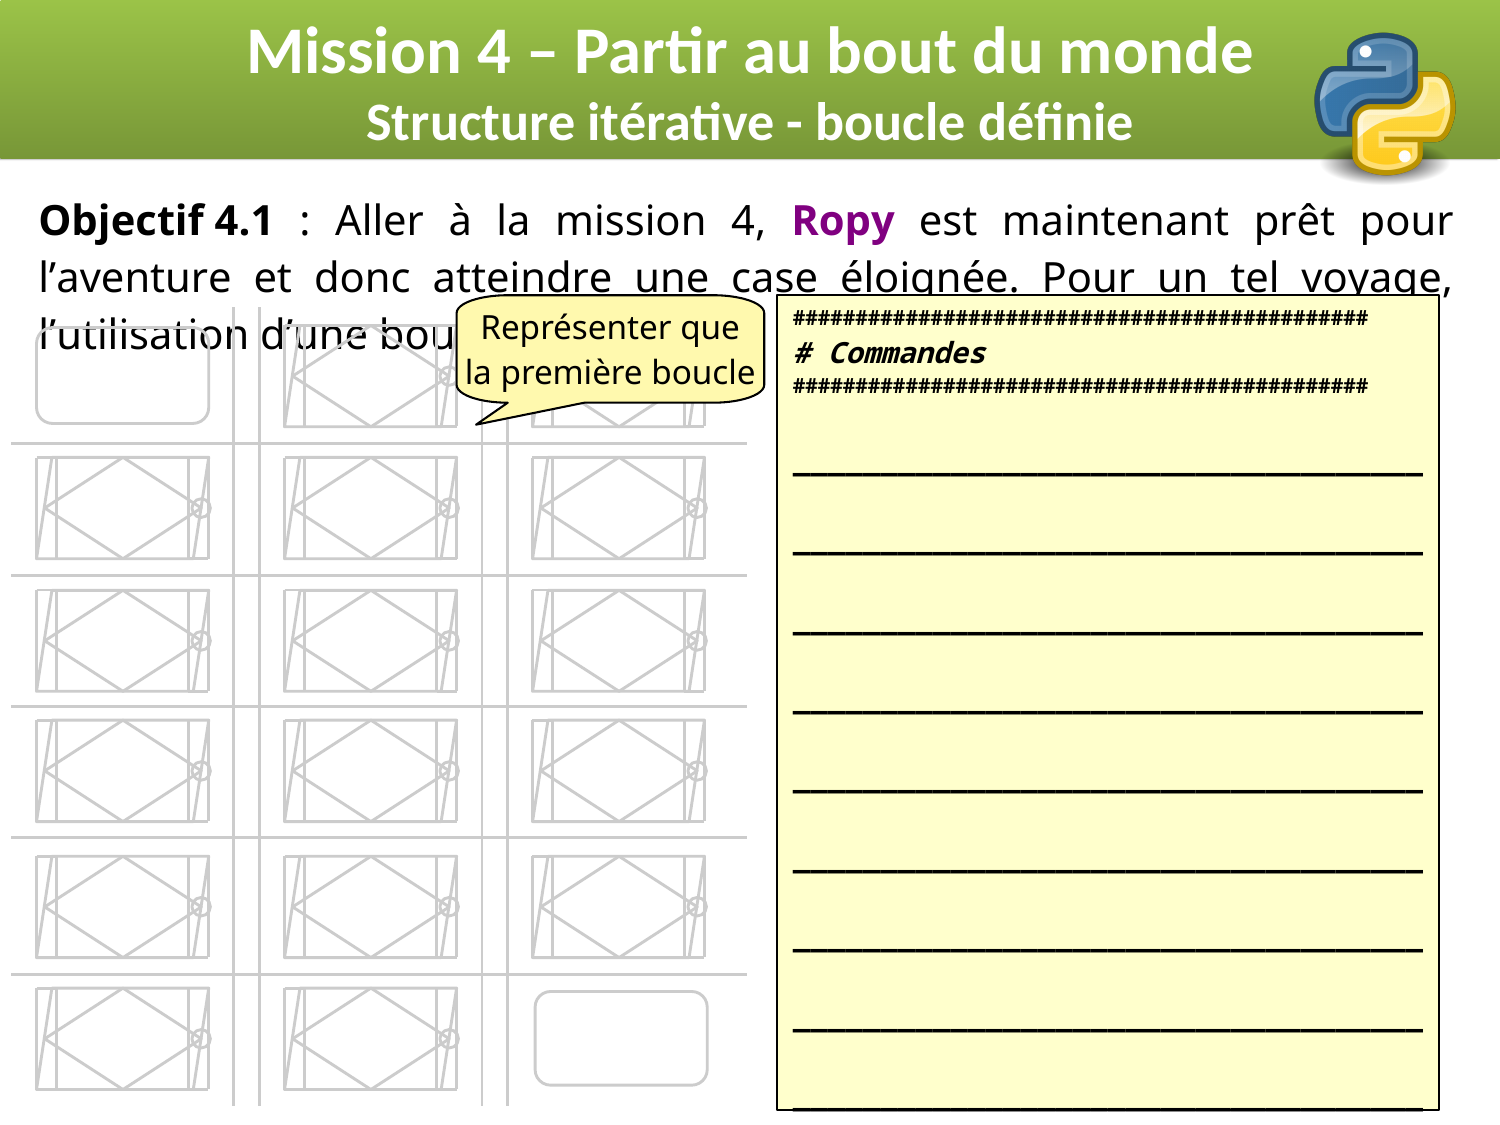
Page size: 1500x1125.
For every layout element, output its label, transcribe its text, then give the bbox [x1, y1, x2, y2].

text_box [202, 499, 207, 518]
text_box [449, 762, 455, 781]
text_box [449, 367, 455, 386]
text_box [697, 762, 703, 781]
picture [1305, 29, 1465, 183]
text_box [449, 499, 455, 518]
text_box [202, 762, 207, 780]
text_box ############################################## # Commandes ############################################## ____________________________________ ____________________________________ ____________________________________ ____________________________________ ____________________________________ ____________________________________ ____________________________________ ____________________________________ ____________________________________ ____________________________________ ____________________________________ ____________________________________ [777, 295, 1439, 1111]
text_box [450, 898, 455, 916]
text_box [449, 632, 455, 651]
text_box Représenter que la première boucle [456, 295, 765, 425]
text_box [697, 632, 703, 651]
text_box [450, 1030, 455, 1048]
text_box [697, 898, 703, 916]
text_box Mission 4 – Partir au bout du monde Structure itérative - boucle définie [0, 0, 1500, 159]
text_box Objectif 4.1 : Aller à la mission 4, Ropy est maintenant prêt pour l’aventure et donc atteindre une case éloignée. Pour un tel voyage, l’utilisation d’une boucle s’impose. [23, 183, 1469, 324]
text_box [202, 898, 207, 916]
text_box [202, 632, 207, 650]
text_box [202, 1030, 207, 1048]
text_box [697, 499, 703, 518]
